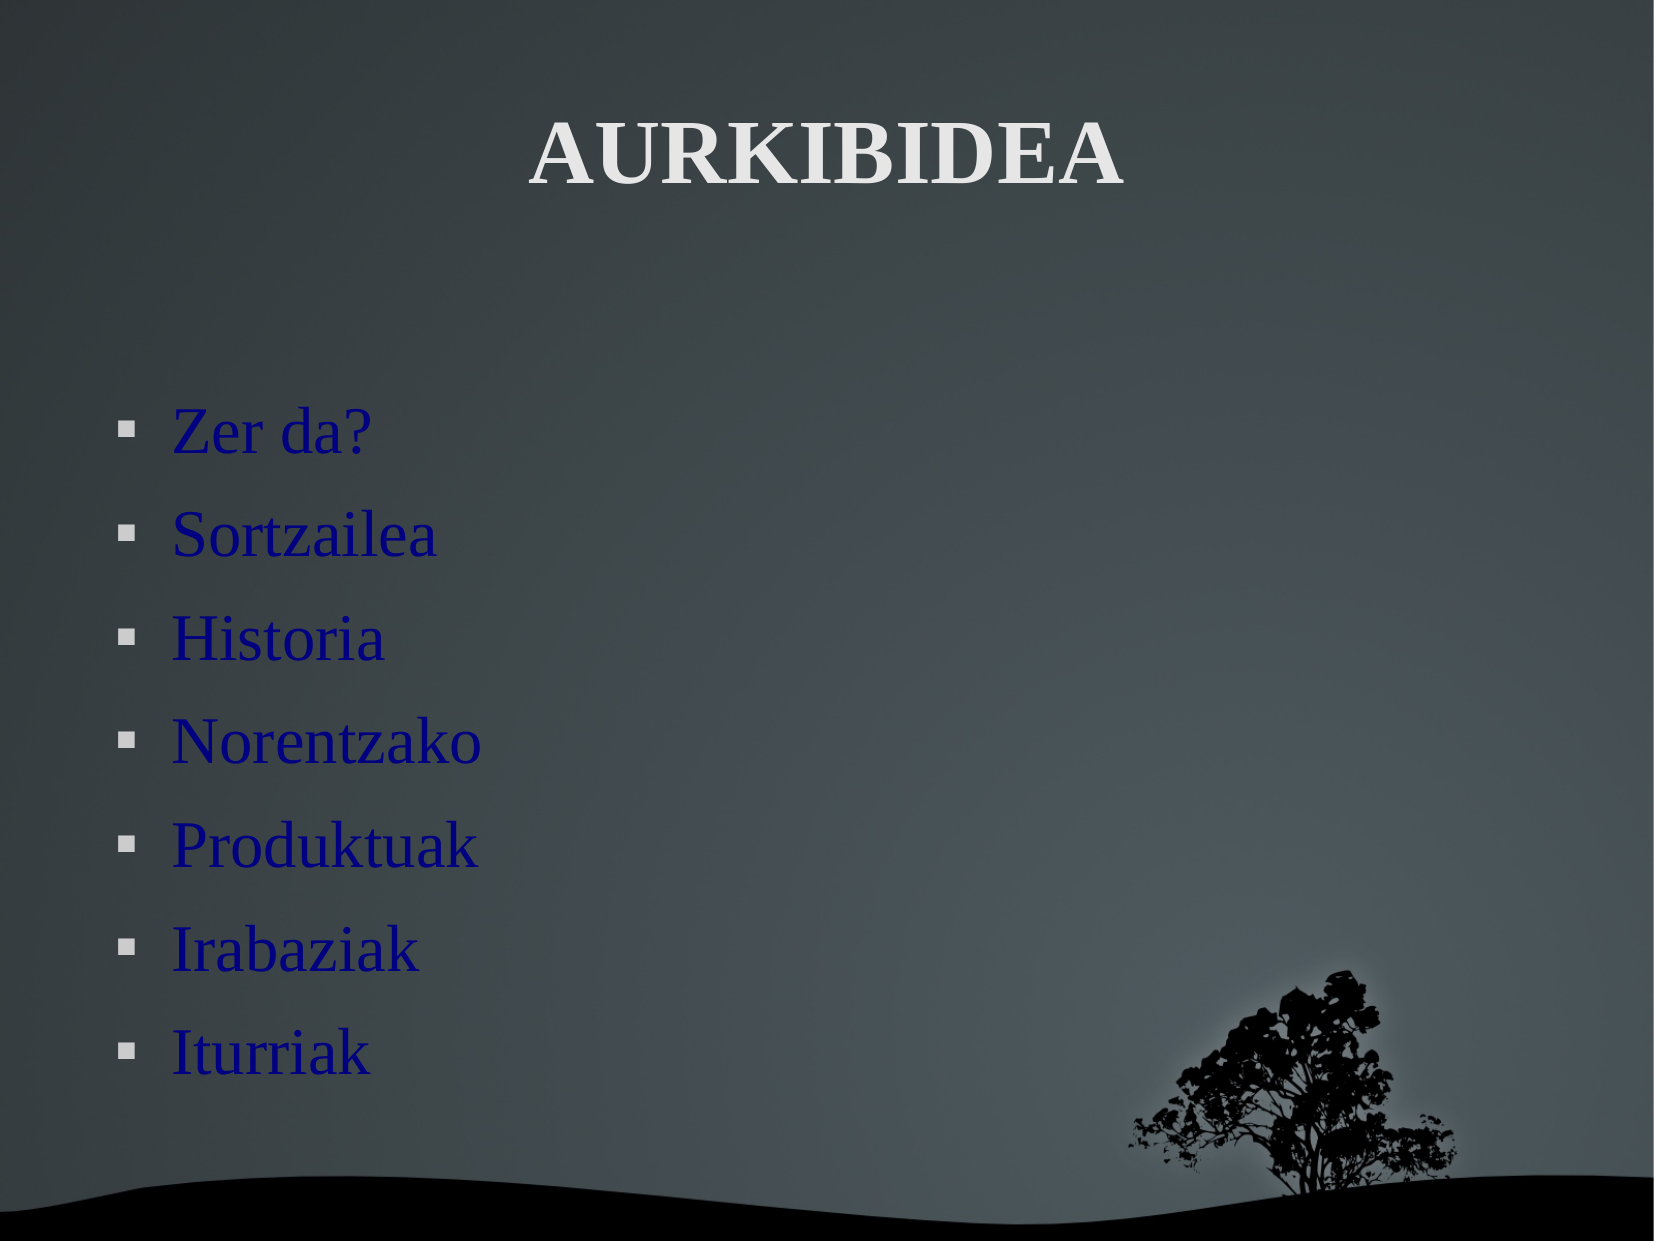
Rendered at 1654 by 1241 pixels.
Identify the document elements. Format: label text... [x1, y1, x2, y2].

title AURKIBIDEA [82, 49, 1571, 257]
list Zer da? Sortzailea Historia Norentzako Produktuak Irabaziak Iturriak [82, 290, 1571, 1241]
picture [0, 0, 1654, 1241]
